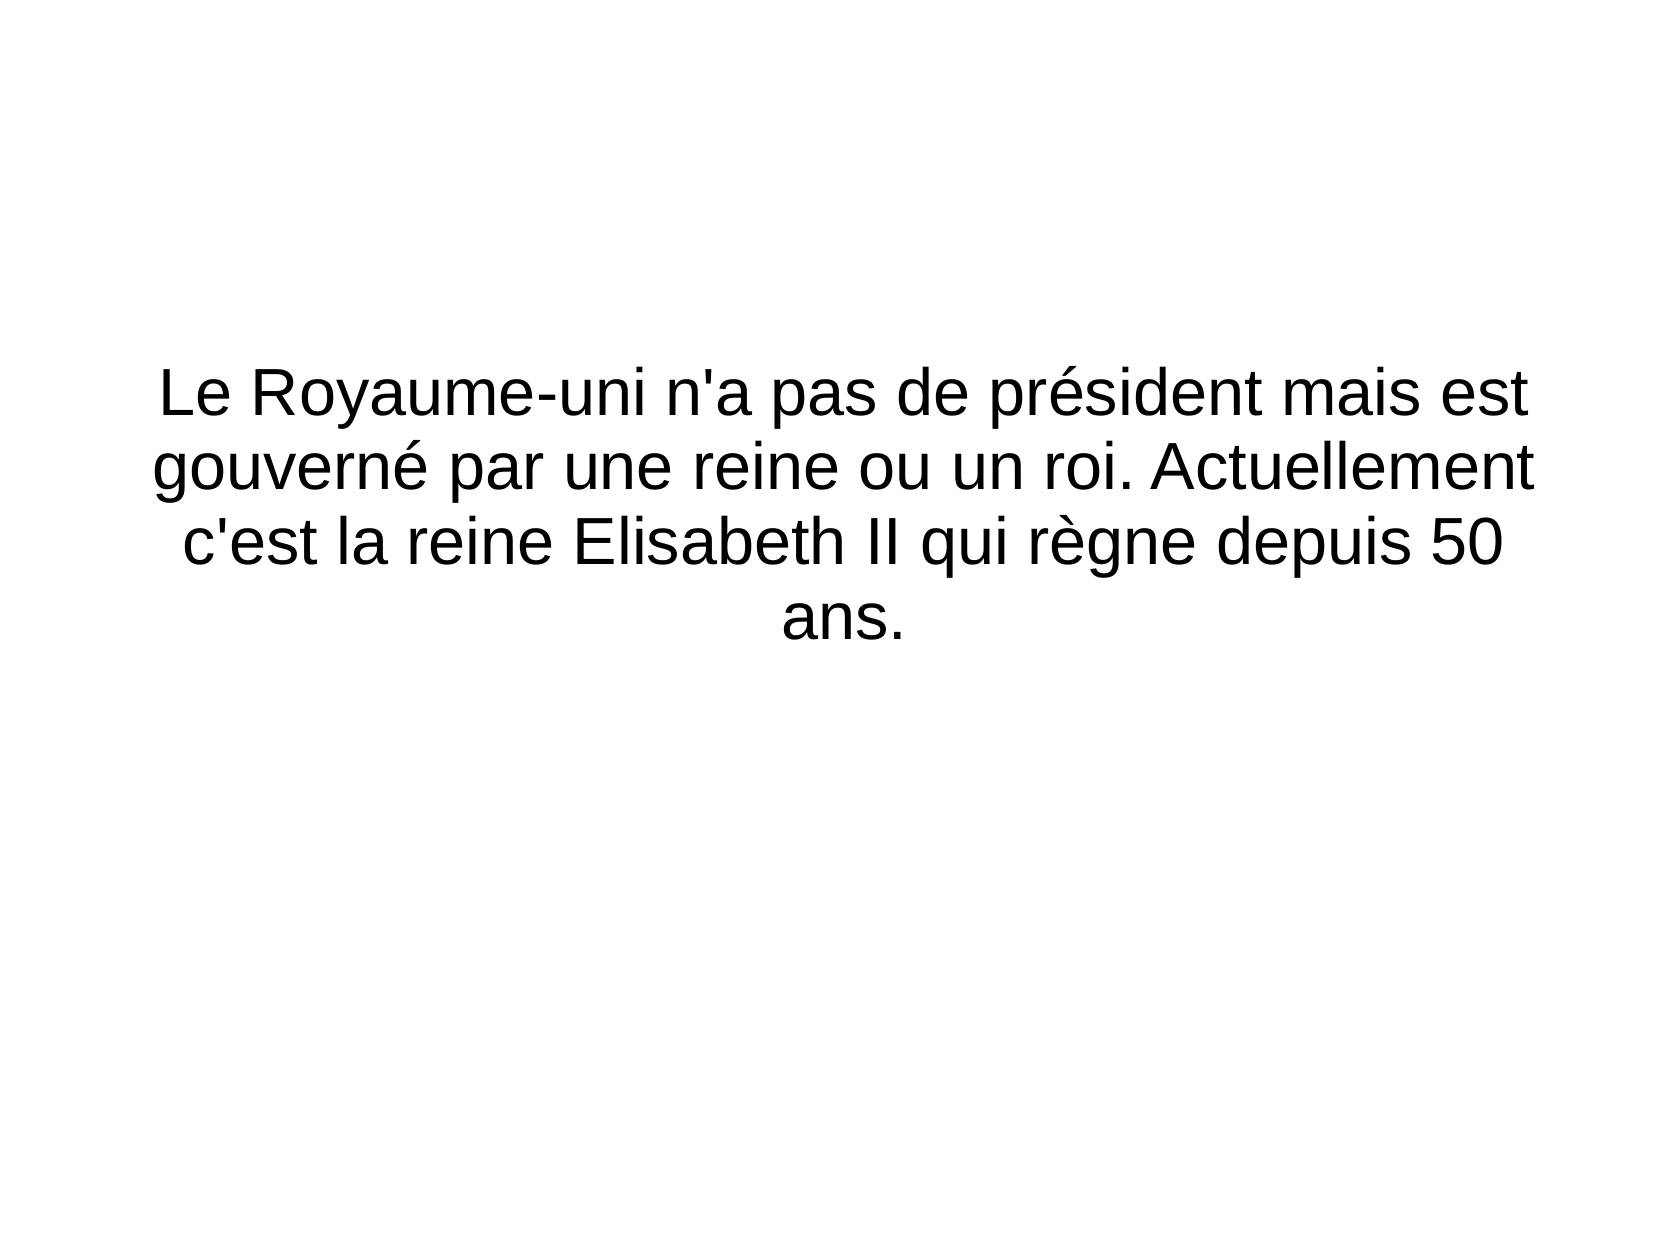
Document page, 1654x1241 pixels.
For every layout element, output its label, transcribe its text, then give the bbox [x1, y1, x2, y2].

subtitle Le Royaume-uni n'a pas de président mais est gouverné par une reine ou un roi. Actuellement c'est la reine Elisabeth II qui règne depuis 50 ans. [82, 49, 1571, 1109]
